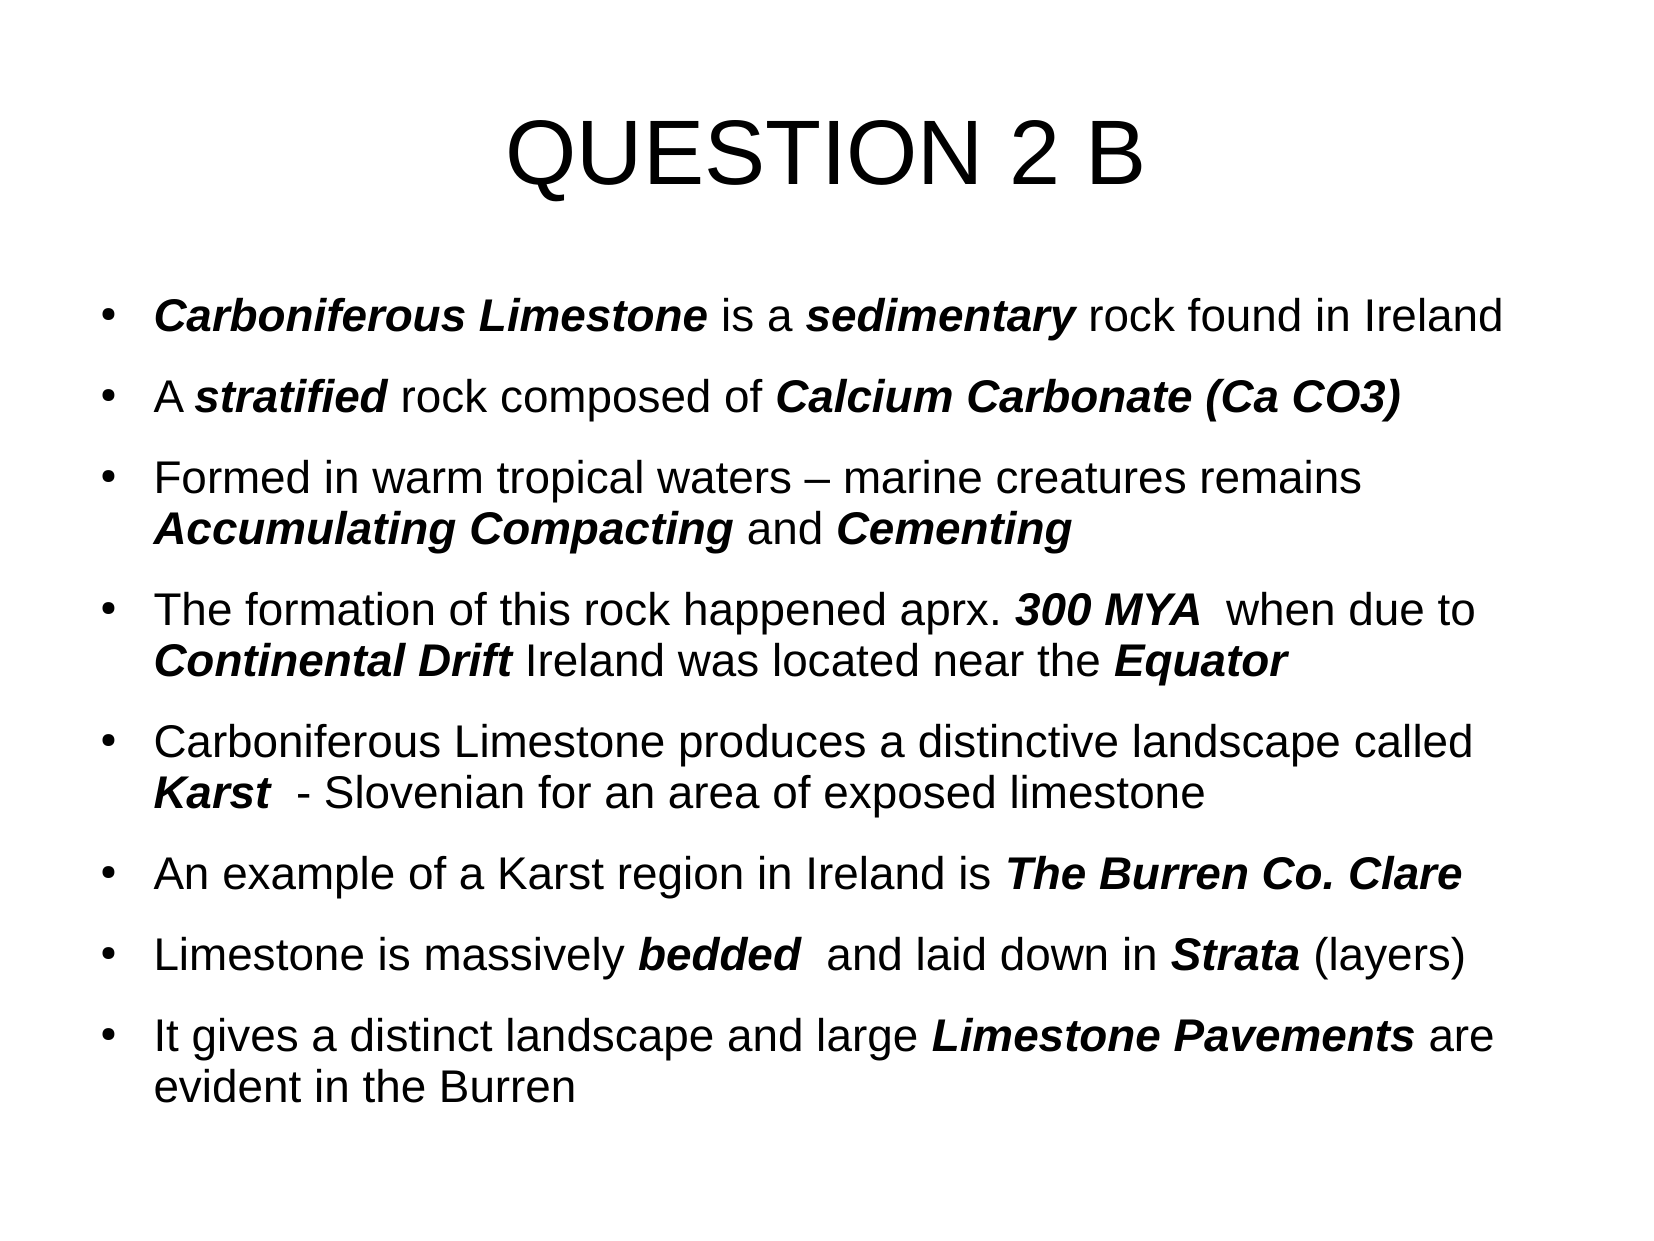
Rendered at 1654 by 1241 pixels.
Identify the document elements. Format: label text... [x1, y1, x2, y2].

title QUESTION 2 B [82, 49, 1571, 257]
list Carboniferous Limestone is a sedimentary rock found in Ireland A stratified rock composed of Calcium Carbonate (Ca CO3) Formed in warm tropical waters – marine creatures remains Accumulating Compacting and Cementing The formation of this rock happened aprx. 300 MYA when due to Continental Drift Ireland was located near the Equator Carboniferous Limestone produces a distinctive landscape called Karst - Slovenian for an area of exposed limestone An example of a Karst region in Ireland is The Burren Co. Clare Limestone is massively bedded and laid down in Strata (layers) It gives a distinct landscape and large Limestone Pavements are evident in the Burren [82, 290, 1571, 1119]
